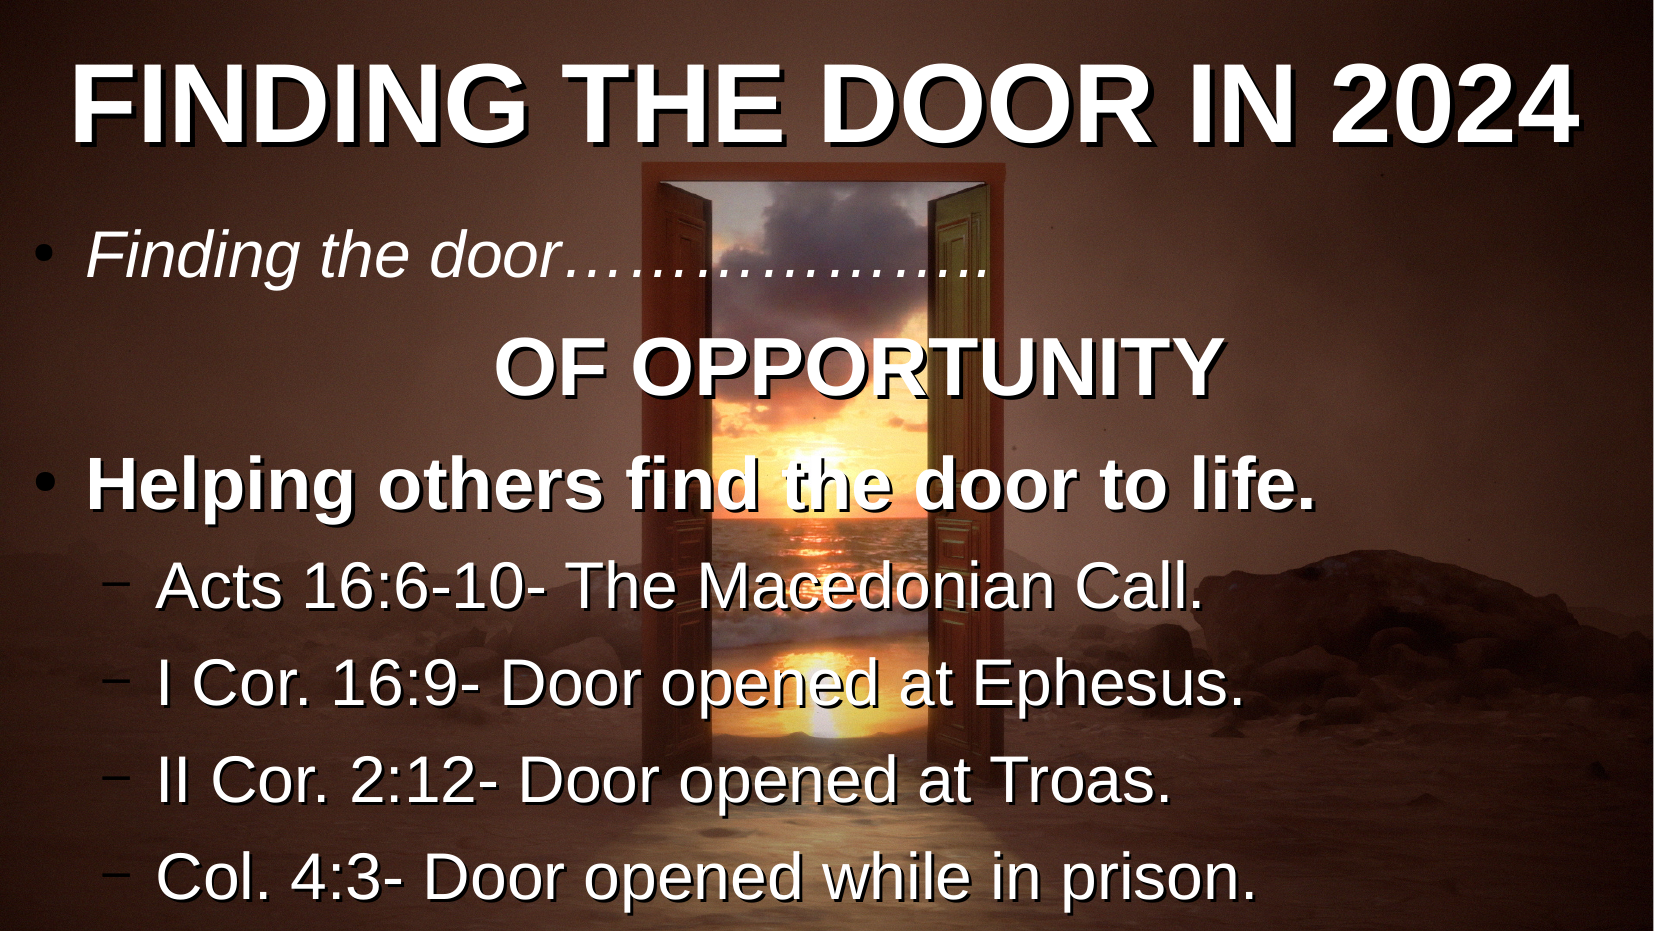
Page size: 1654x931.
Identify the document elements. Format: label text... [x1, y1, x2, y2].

title FINDING THE DOOR IN 2024 [15, 15, 1636, 193]
list Finding the door……………….. OF OPPORTUNITY Helping others find the door to life. Acts 16:6-10- The Macedonian Call. I Cor. 16:9- Door opened at Ephesus. II Cor. 2:12- Door opened at Troas. Col. 4:3- Door opened while in prison. [15, 217, 1636, 916]
picture [0, 0, 1654, 931]
